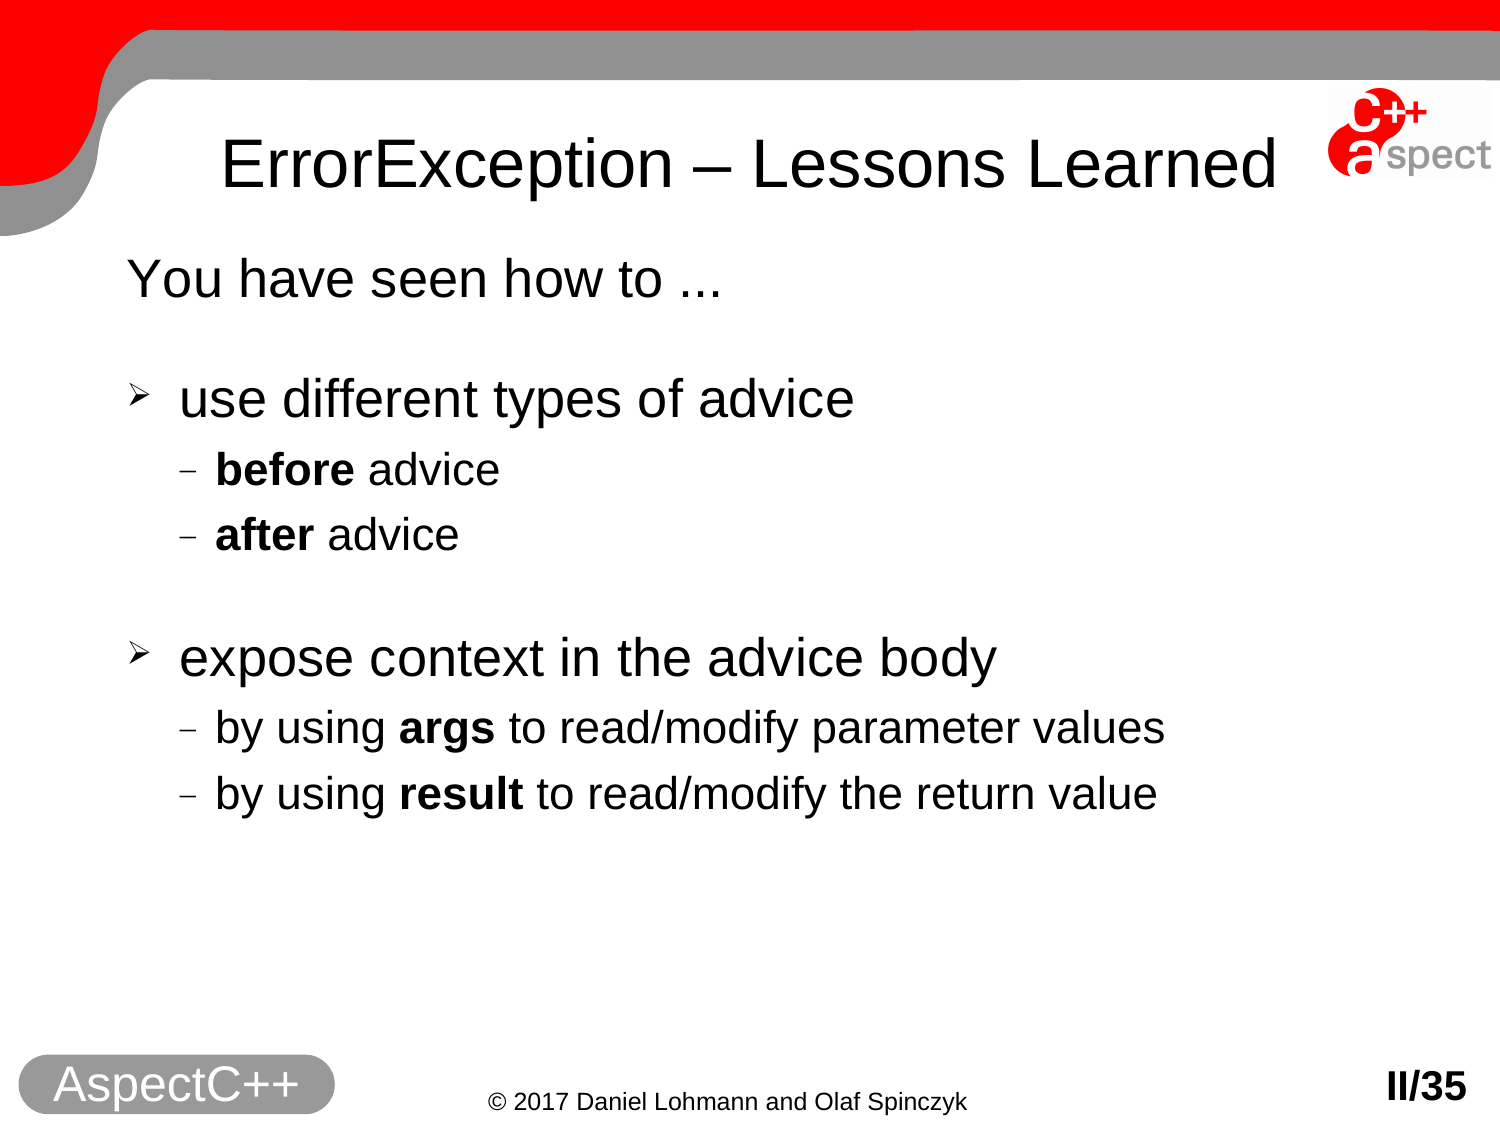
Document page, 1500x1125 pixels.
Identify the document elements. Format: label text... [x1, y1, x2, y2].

title ErrorException – Lessons Learned [112, 98, 1388, 223]
list You have seen how to ... use different types of advice before advice after advice expose context in the advice body by using args to read/modify parameter values by using result to read/modify the return value [126, 248, 1459, 1013]
